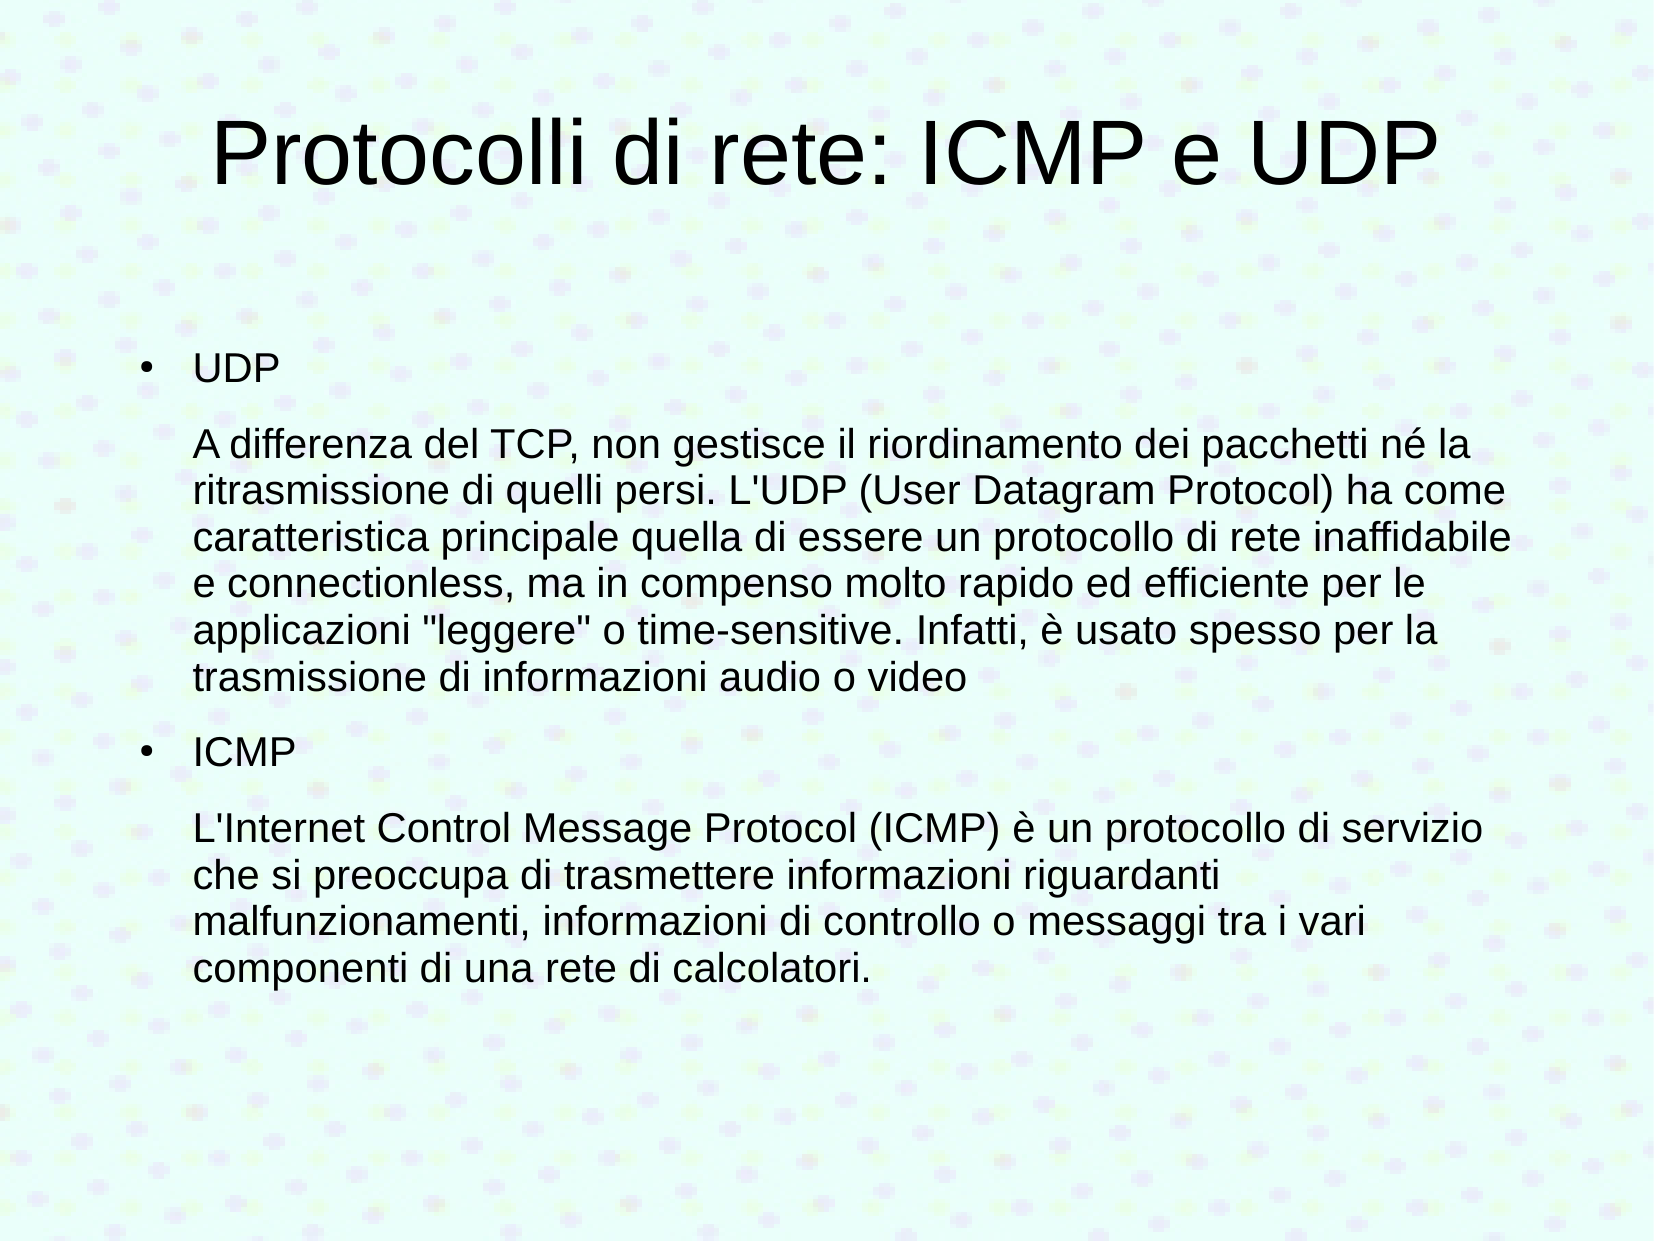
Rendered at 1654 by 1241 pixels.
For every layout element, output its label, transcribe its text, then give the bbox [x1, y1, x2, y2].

picture [0, 0, 1654, 1241]
list UDP A differenza del TCP, non gestisce il riordinamento dei pacchetti né la ritrasmissione di quelli persi. L'UDP (User Datagram Protocol) ha come caratteristica principale quella di essere un protocollo di rete inaffidabile e connectionless, ma in compenso molto rapido ed efficiente per le applicazioni "leggere" o time-sensitive. Infatti, è usato spesso per la trasmissione di informazioni audio o video ICMP L'Internet Control Message Protocol (ICMP) è un protocollo di servizio che si preoccupa di trasmettere informazioni riguardanti malfunzionamenti, informazioni di controllo o messaggi tra i vari componenti di una rete di calcolatori. [121, 344, 1534, 1210]
title Protocolli di rete: ICMP e UDP [82, 56, 1571, 250]
